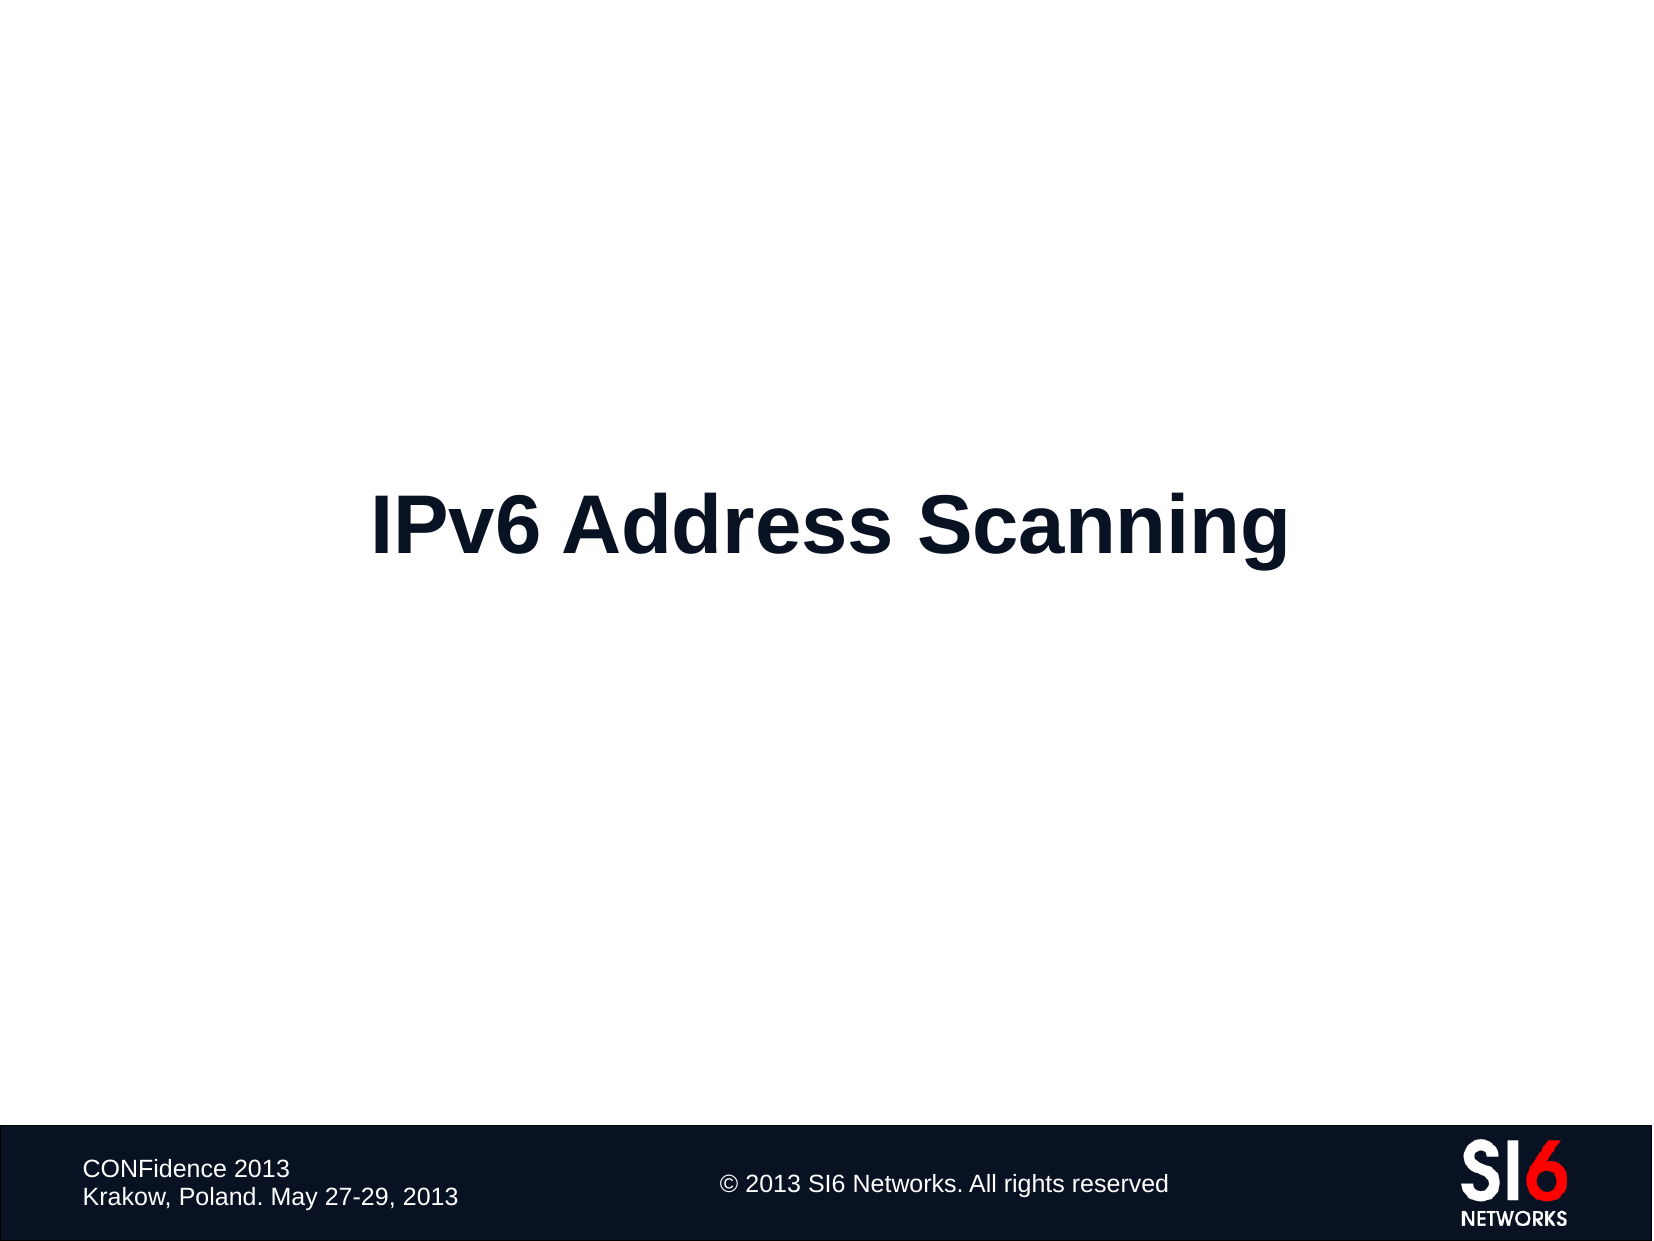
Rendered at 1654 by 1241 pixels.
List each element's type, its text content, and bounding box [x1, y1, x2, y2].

title IPv6 Address Scanning [86, 467, 1576, 676]
picture [1461, 1139, 1567, 1226]
